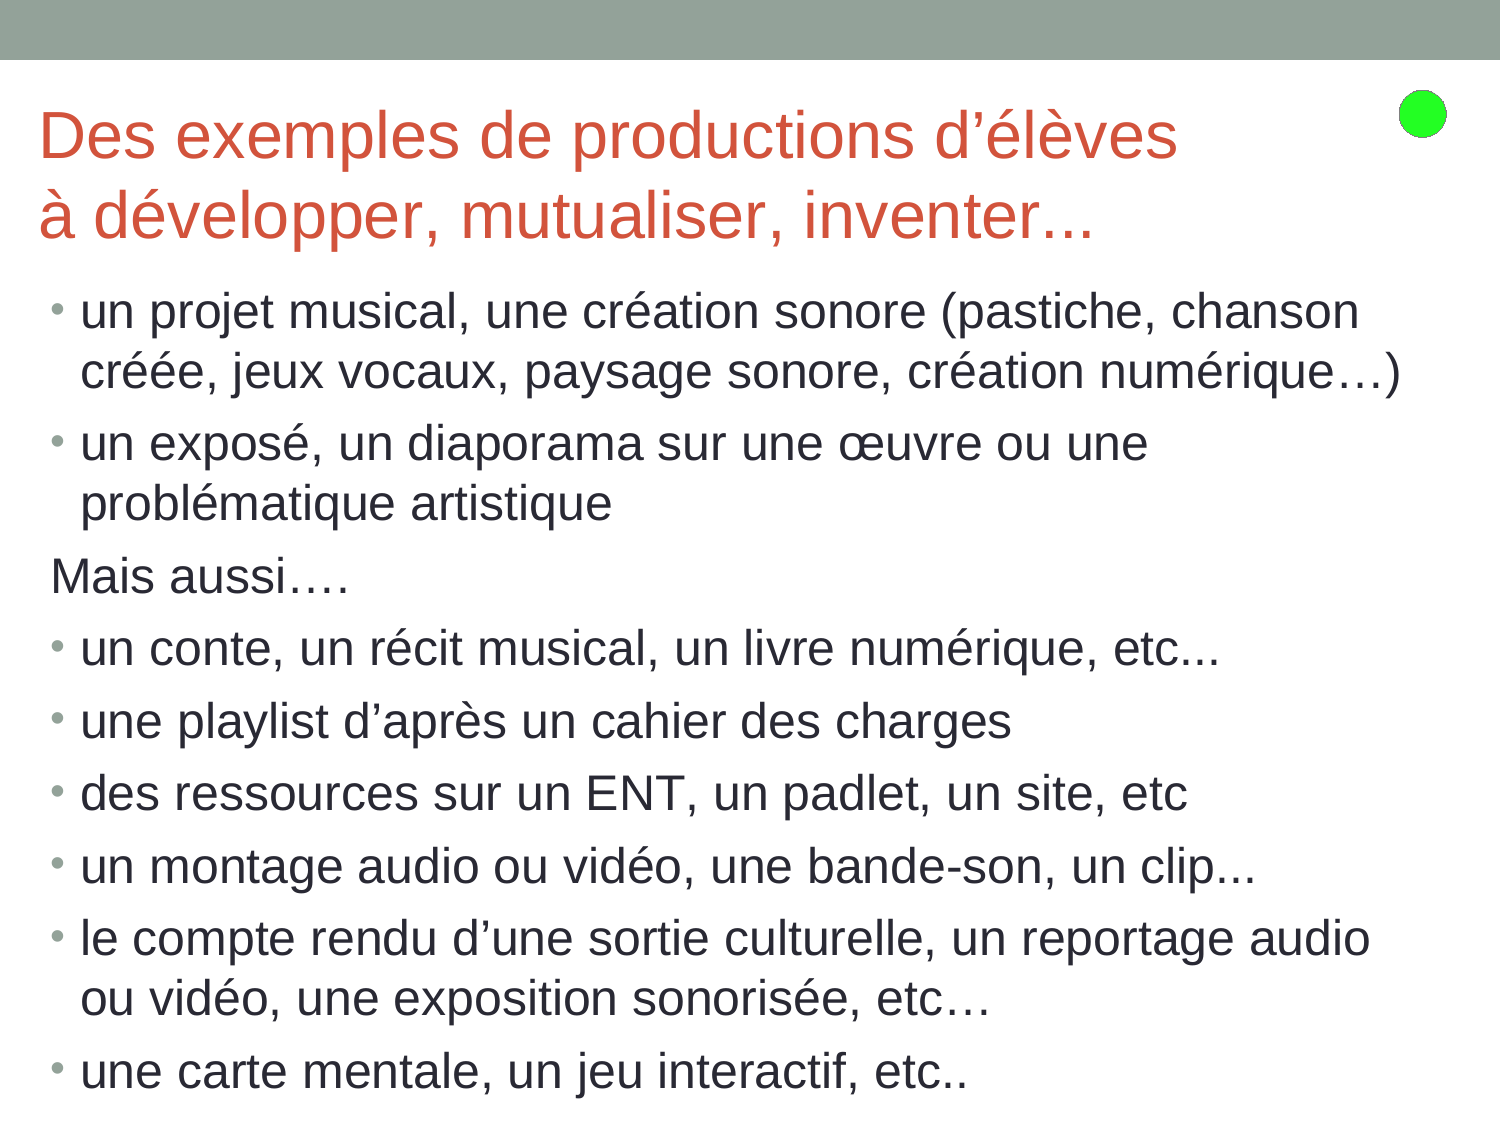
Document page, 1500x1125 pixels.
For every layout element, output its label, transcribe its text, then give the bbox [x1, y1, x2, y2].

list un projet musical, une création sonore (pastiche, chanson créée, jeux vocaux, paysage sonore, création numérique…) un exposé, un diaporama sur une œuvre ou une problématique artistique Mais aussi…. un conte, un récit musical, un livre numérique, etc... une playlist d’après un cahier des charges des ressources sur un ENT, un padlet, un site, etc un montage audio ou vidéo, une bande-son, un clip... le compte rendu d’une sortie culturelle, un reportage audio ou vidéo, une exposition sonorisée, etc… une carte mentale, un jeu interactif, etc.. [35, 270, 1441, 1044]
title Des exemples de productions d’élèves à développer, mutualiser, inventer... [23, 72, 1477, 272]
